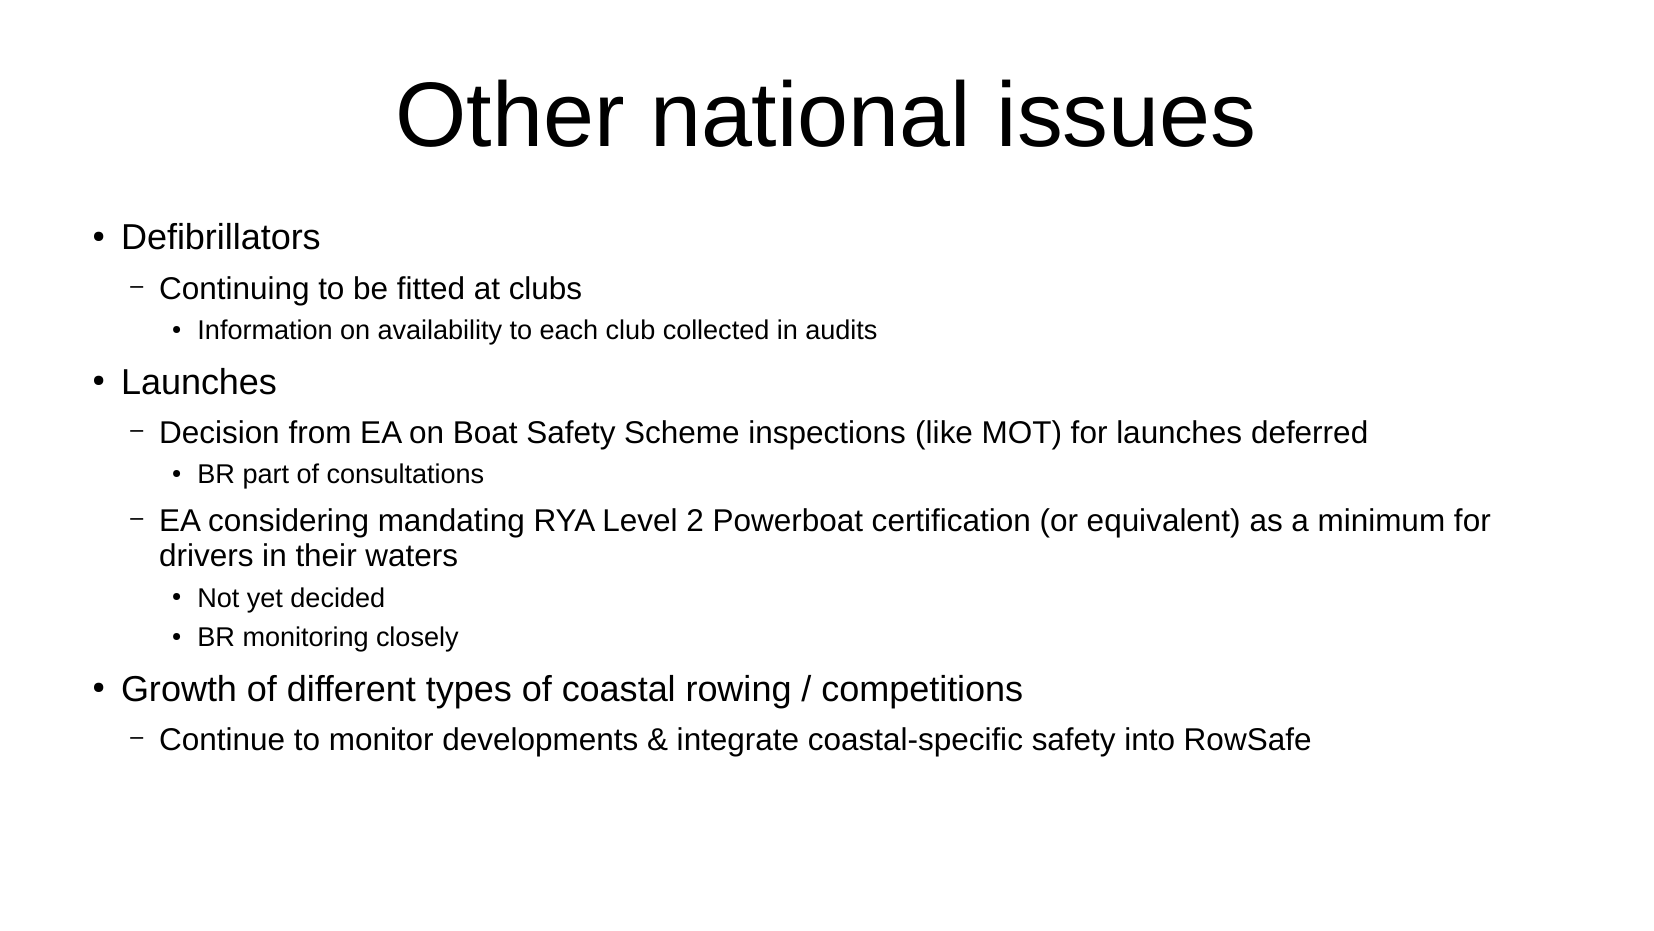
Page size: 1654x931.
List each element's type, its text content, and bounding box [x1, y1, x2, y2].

title Other national issues [82, 37, 1571, 193]
list Defibrillators Continuing to be fitted at clubs Information on availability to each club collected in audits Launches Decision from EA on Boat Safety Scheme inspections (like MOT) for launches deferred BR part of consultations EA considering mandating RYA Level 2 Powerboat certification (or equivalent) as a minimum for drivers in their waters Not yet decided BR monitoring closely Growth of different types of coastal rowing / competitions Continue to monitor developments & integrate coastal-specific safety into RowSafe [82, 217, 1571, 758]
